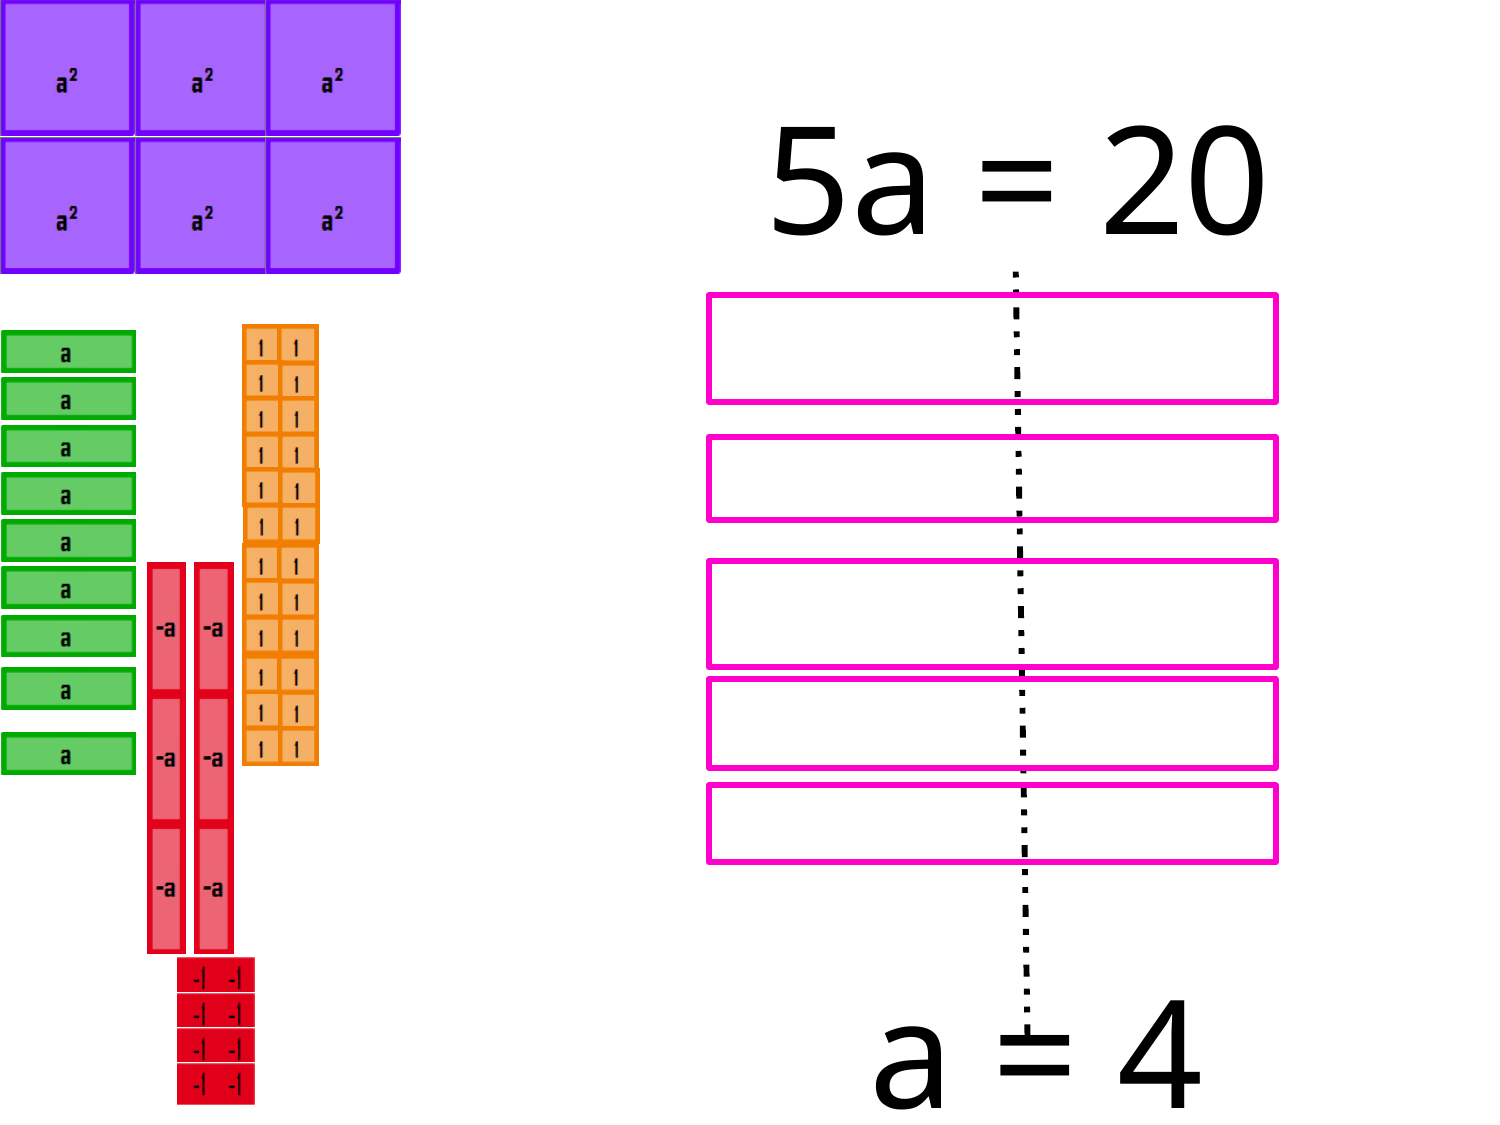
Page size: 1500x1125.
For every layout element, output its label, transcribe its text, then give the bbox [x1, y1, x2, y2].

picture [242, 324, 320, 766]
picture [0, 425, 136, 468]
picture [0, 615, 136, 657]
text_box 5a = 20 [750, 76, 1286, 272]
picture [0, 0, 401, 136]
picture [0, 566, 136, 609]
picture [0, 732, 136, 775]
picture [0, 377, 136, 420]
picture [147, 562, 186, 954]
picture [177, 956, 255, 1106]
picture [0, 519, 136, 562]
picture [0, 472, 136, 515]
picture [0, 330, 136, 373]
text_box a = 4 [854, 950, 1218, 1125]
picture [194, 562, 234, 954]
picture [0, 137, 401, 274]
picture [0, 667, 136, 710]
